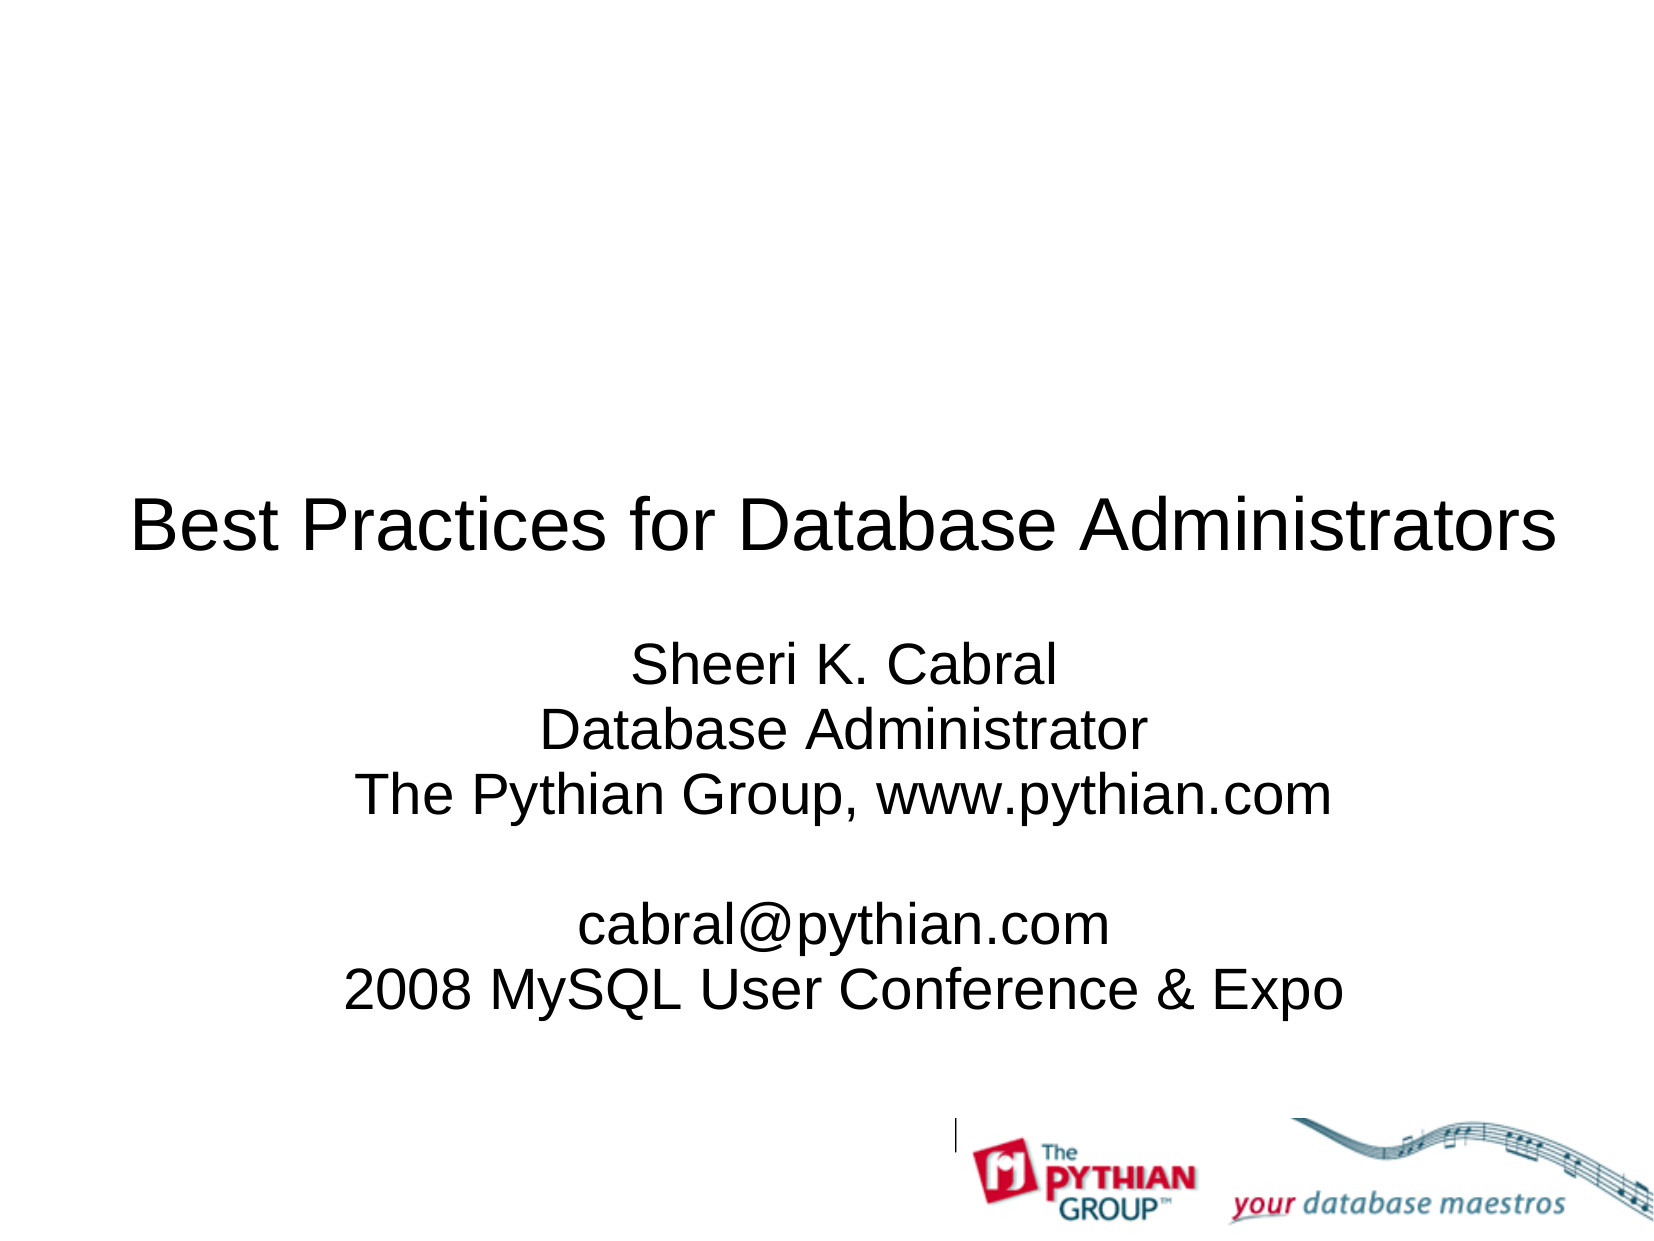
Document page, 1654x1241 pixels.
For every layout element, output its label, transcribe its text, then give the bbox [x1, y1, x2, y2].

subtitle Best Practices for Database Administrators Sheeri K. Cabral Database Administrator The Pythian Group, www.pythian.com cabral@pythian.com 2008 MySQL User Conference & Expo [82, 66, 1571, 1102]
picture [955, 1118, 1654, 1241]
